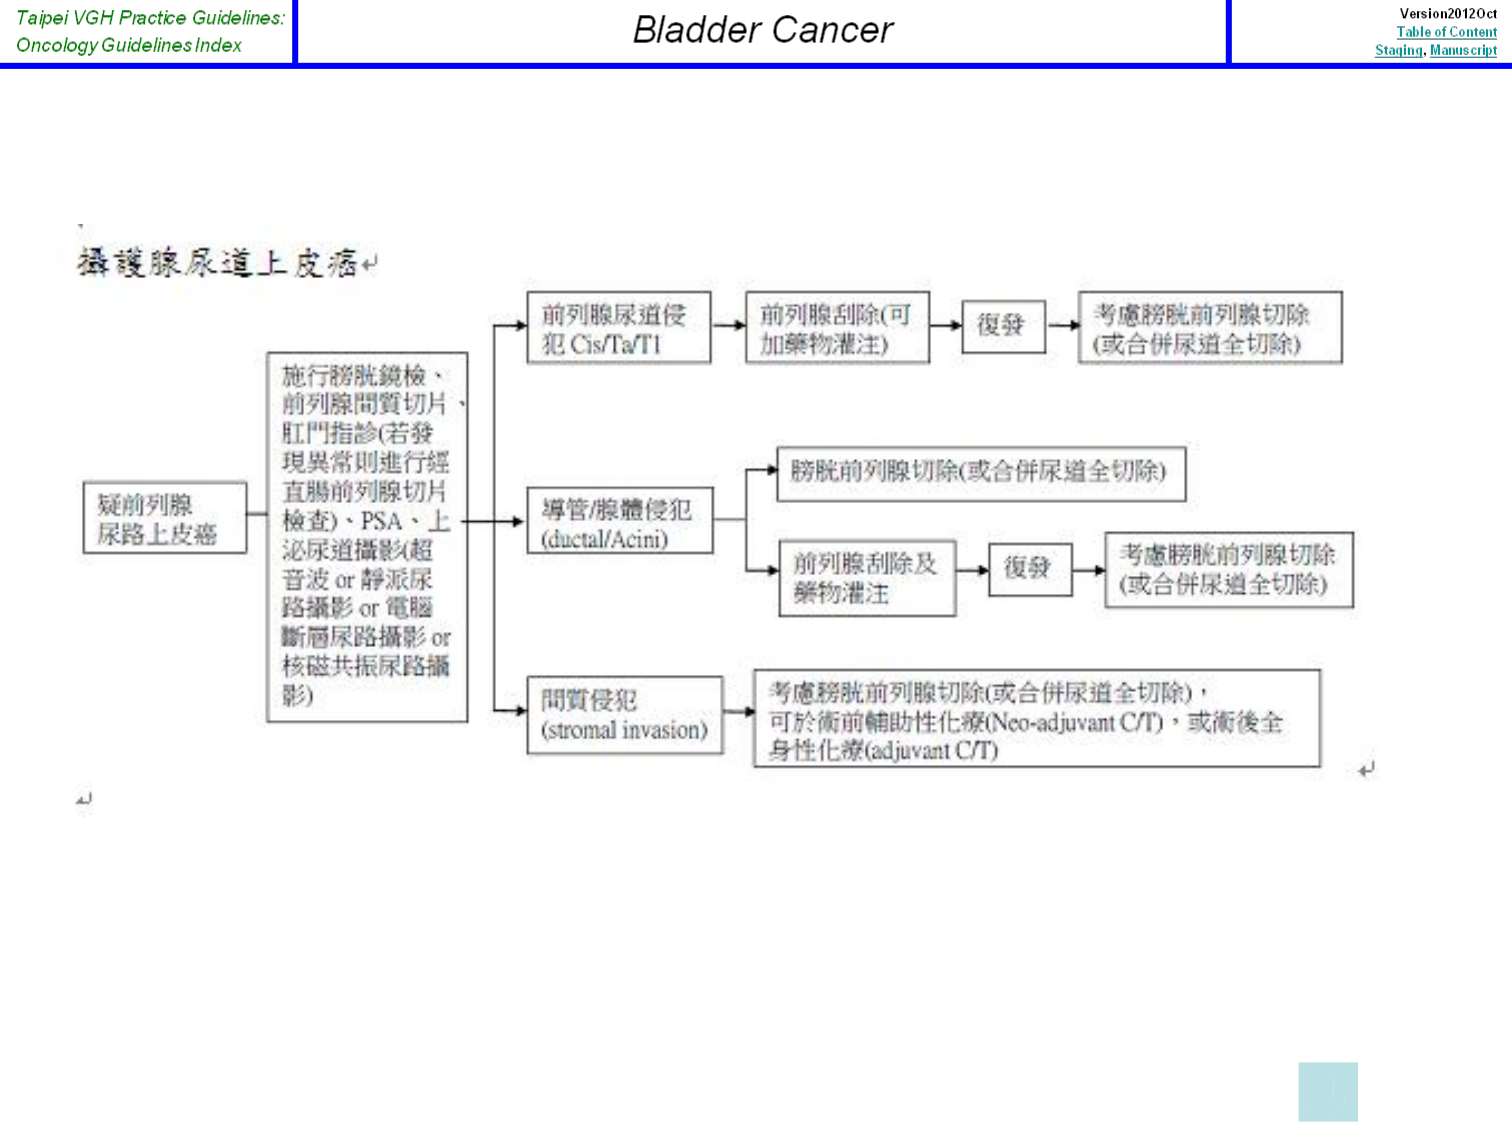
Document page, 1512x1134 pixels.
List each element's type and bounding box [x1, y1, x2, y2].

picture [23, 224, 1453, 1052]
